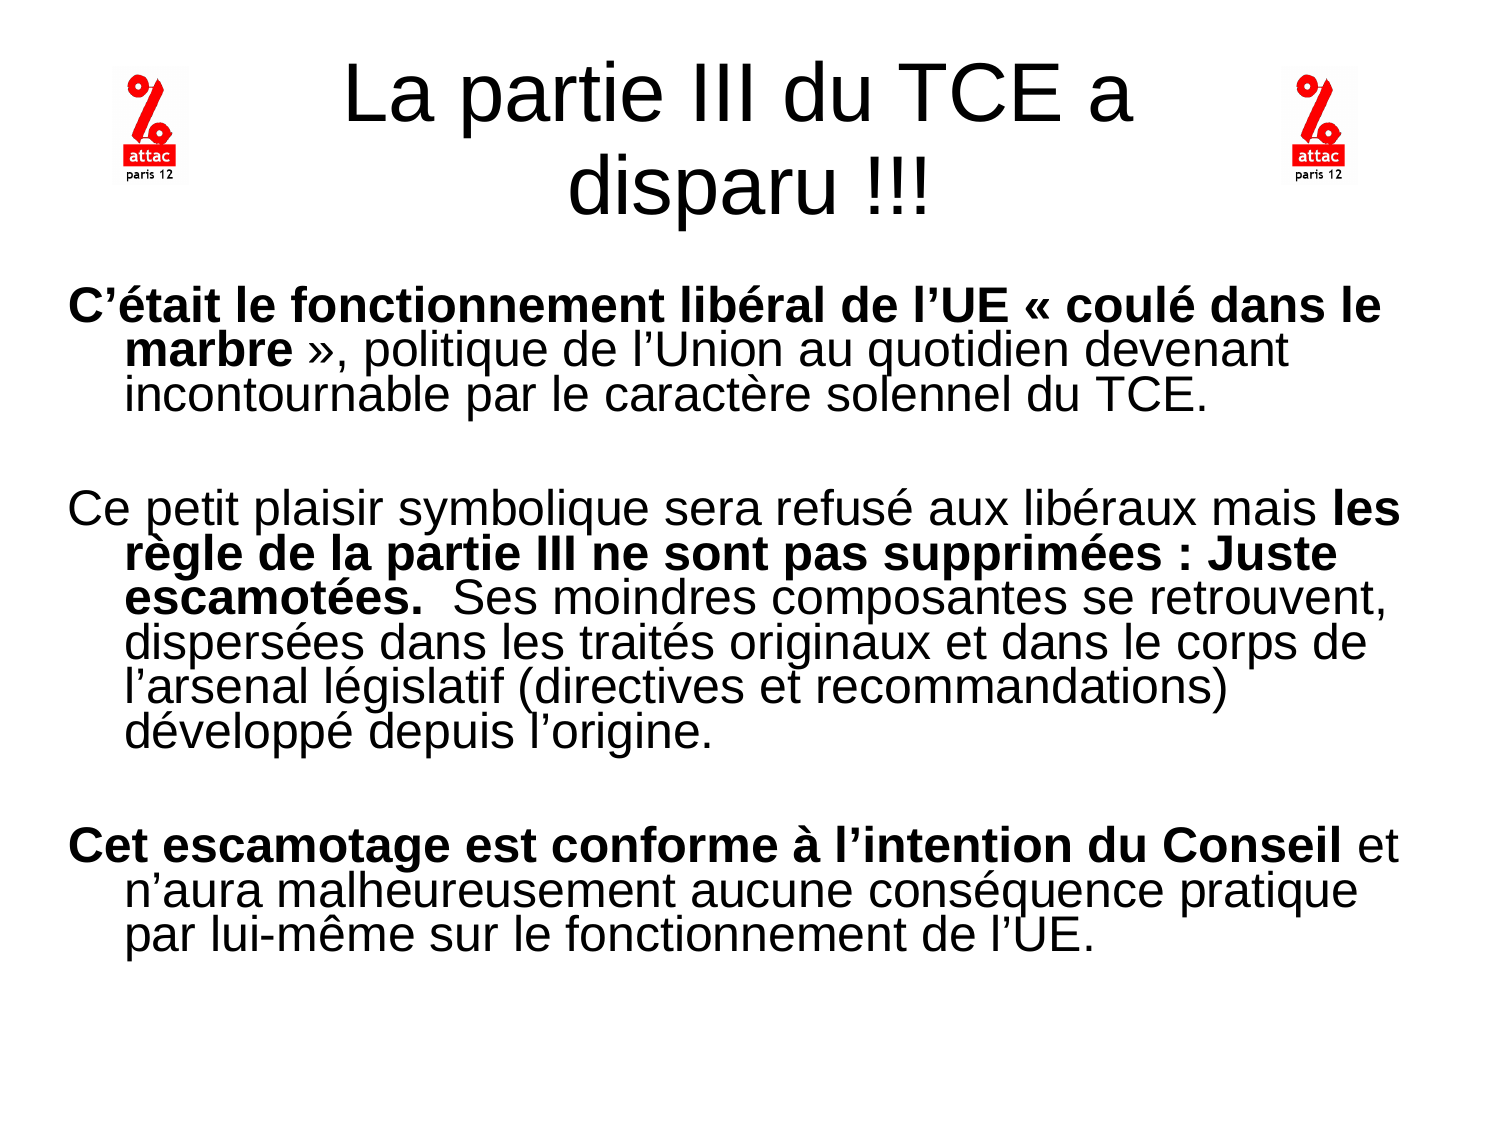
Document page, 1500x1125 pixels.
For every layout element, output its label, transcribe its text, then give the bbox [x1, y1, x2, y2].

title La partie III du TCE a disparu !!! [75, 31, 1426, 247]
picture [112, 66, 189, 185]
picture [1281, 66, 1358, 185]
list C’était le fonctionnement libéral de l’UE « coulé dans le marbre », politique de l’Union au quotidien devenant incontournable par le caractère solennel du TCE. Ce petit plaisir symbolique sera refusé aux libéraux mais les règle de la partie III ne sont pas supprimées : Juste escamotées. Ses moindres composantes se retrouvent, dispersées dans les traités originaux et dans le corps de l’arsenal législatif (directives et recommandations) développé depuis l’origine. Cet escamotage est conforme à l’intention du Conseil et n’aura malheureusement aucune conséquence pratique par lui-même sur le fonctionnement de l’UE. [53, 278, 1447, 1022]
